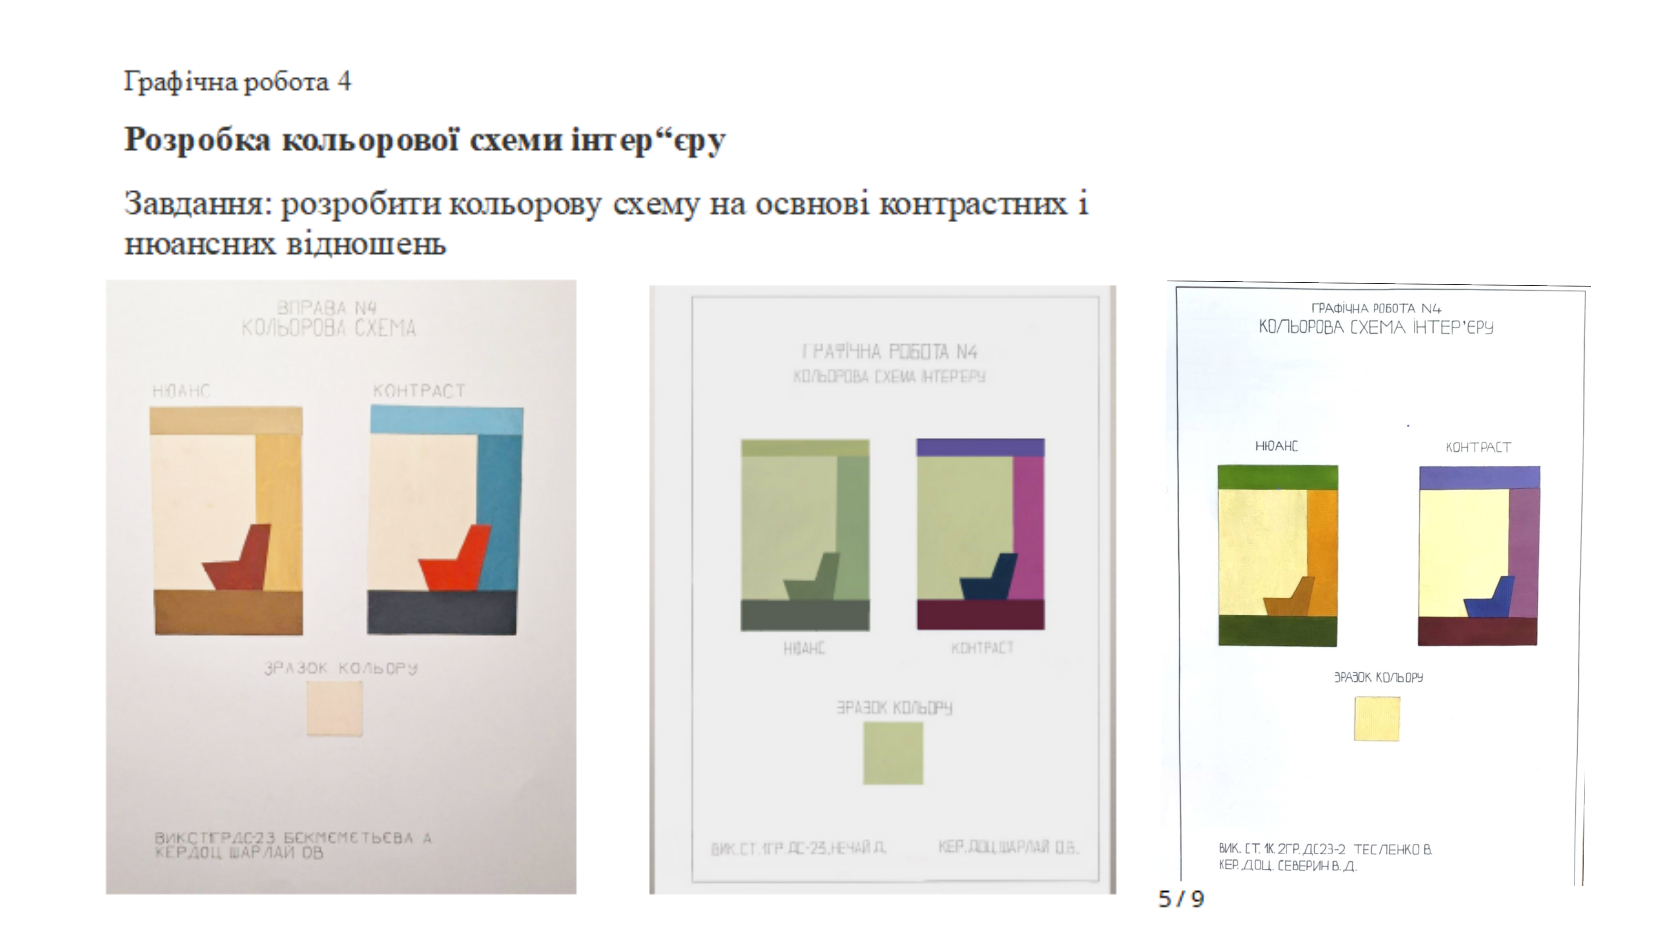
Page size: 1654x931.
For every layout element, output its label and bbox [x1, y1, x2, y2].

picture [70, 47, 1591, 922]
